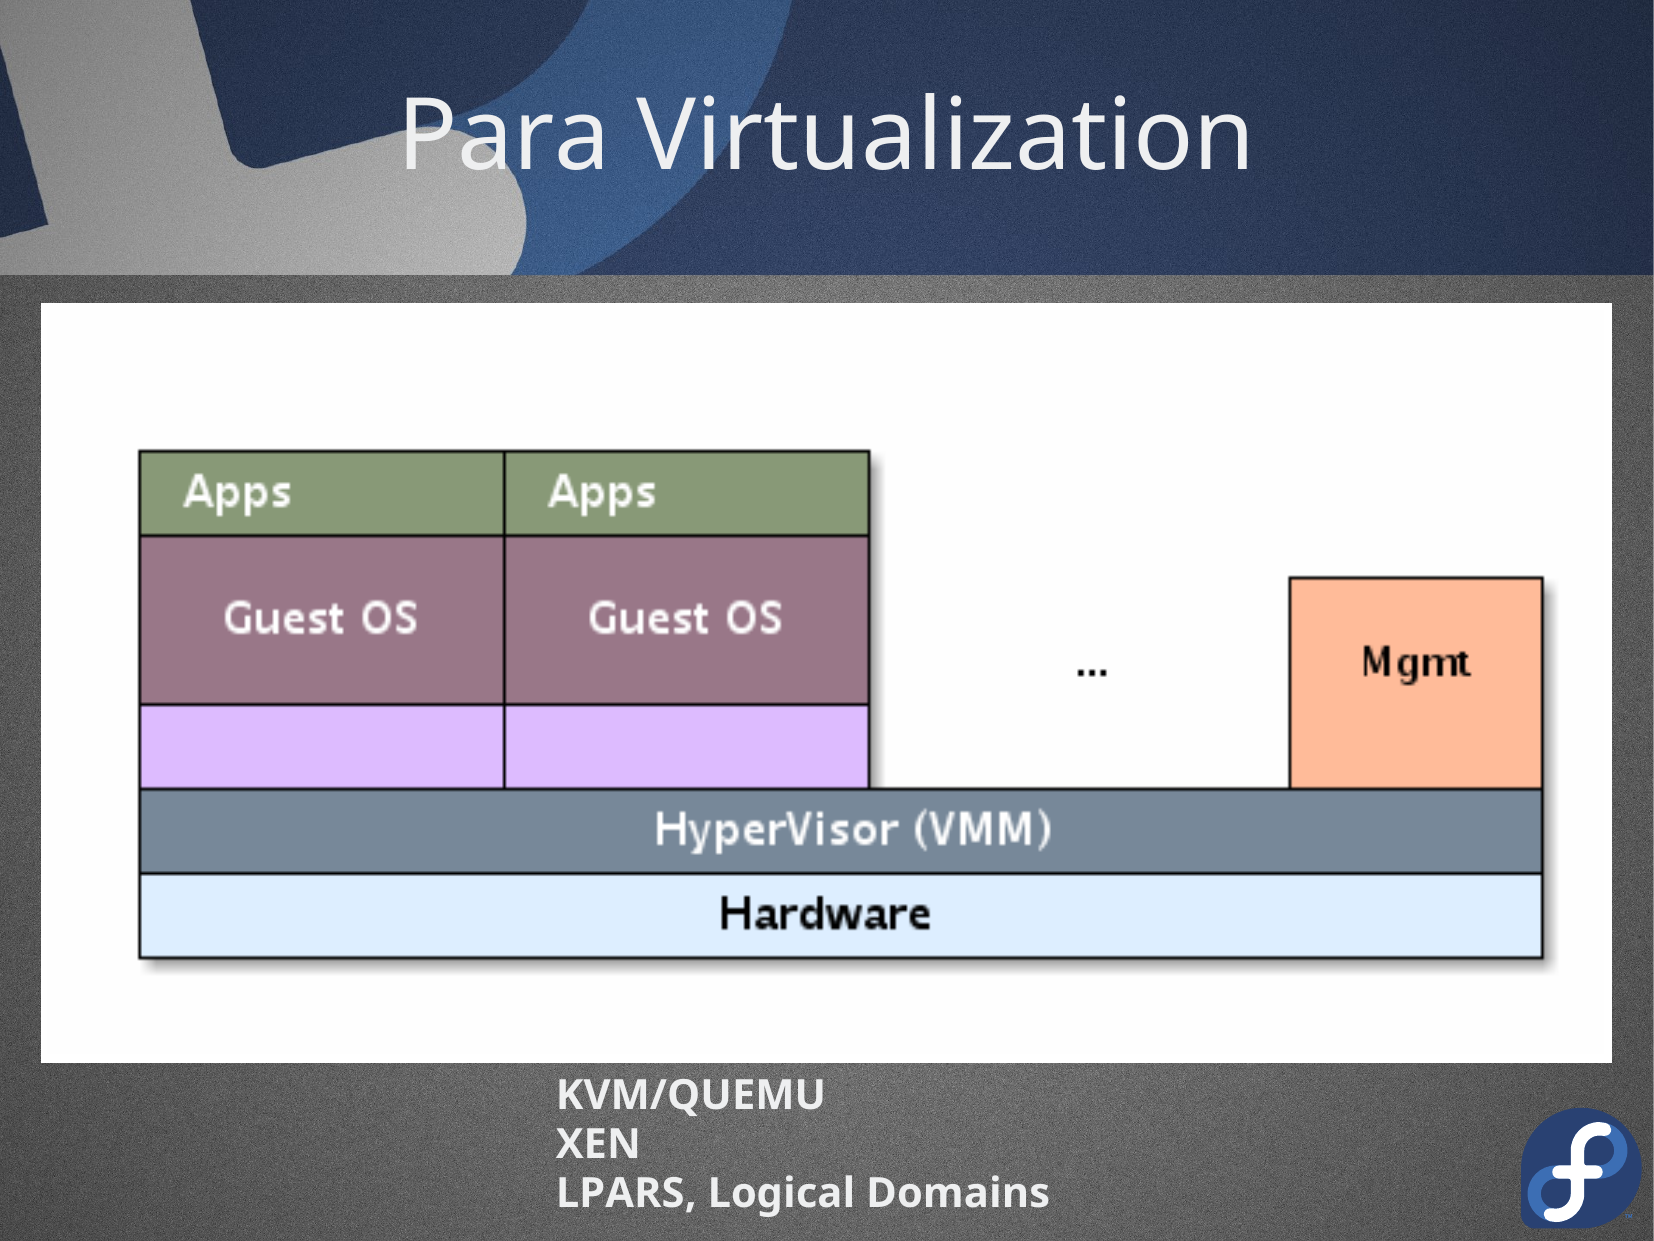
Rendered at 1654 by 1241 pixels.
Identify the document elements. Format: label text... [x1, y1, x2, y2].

text_box Para Virtualization [88, 29, 1565, 237]
picture [0, 0, 1654, 1241]
text_box KVM/QUEMU XEN LPARS, Logical Domains [65, 1039, 1542, 1241]
